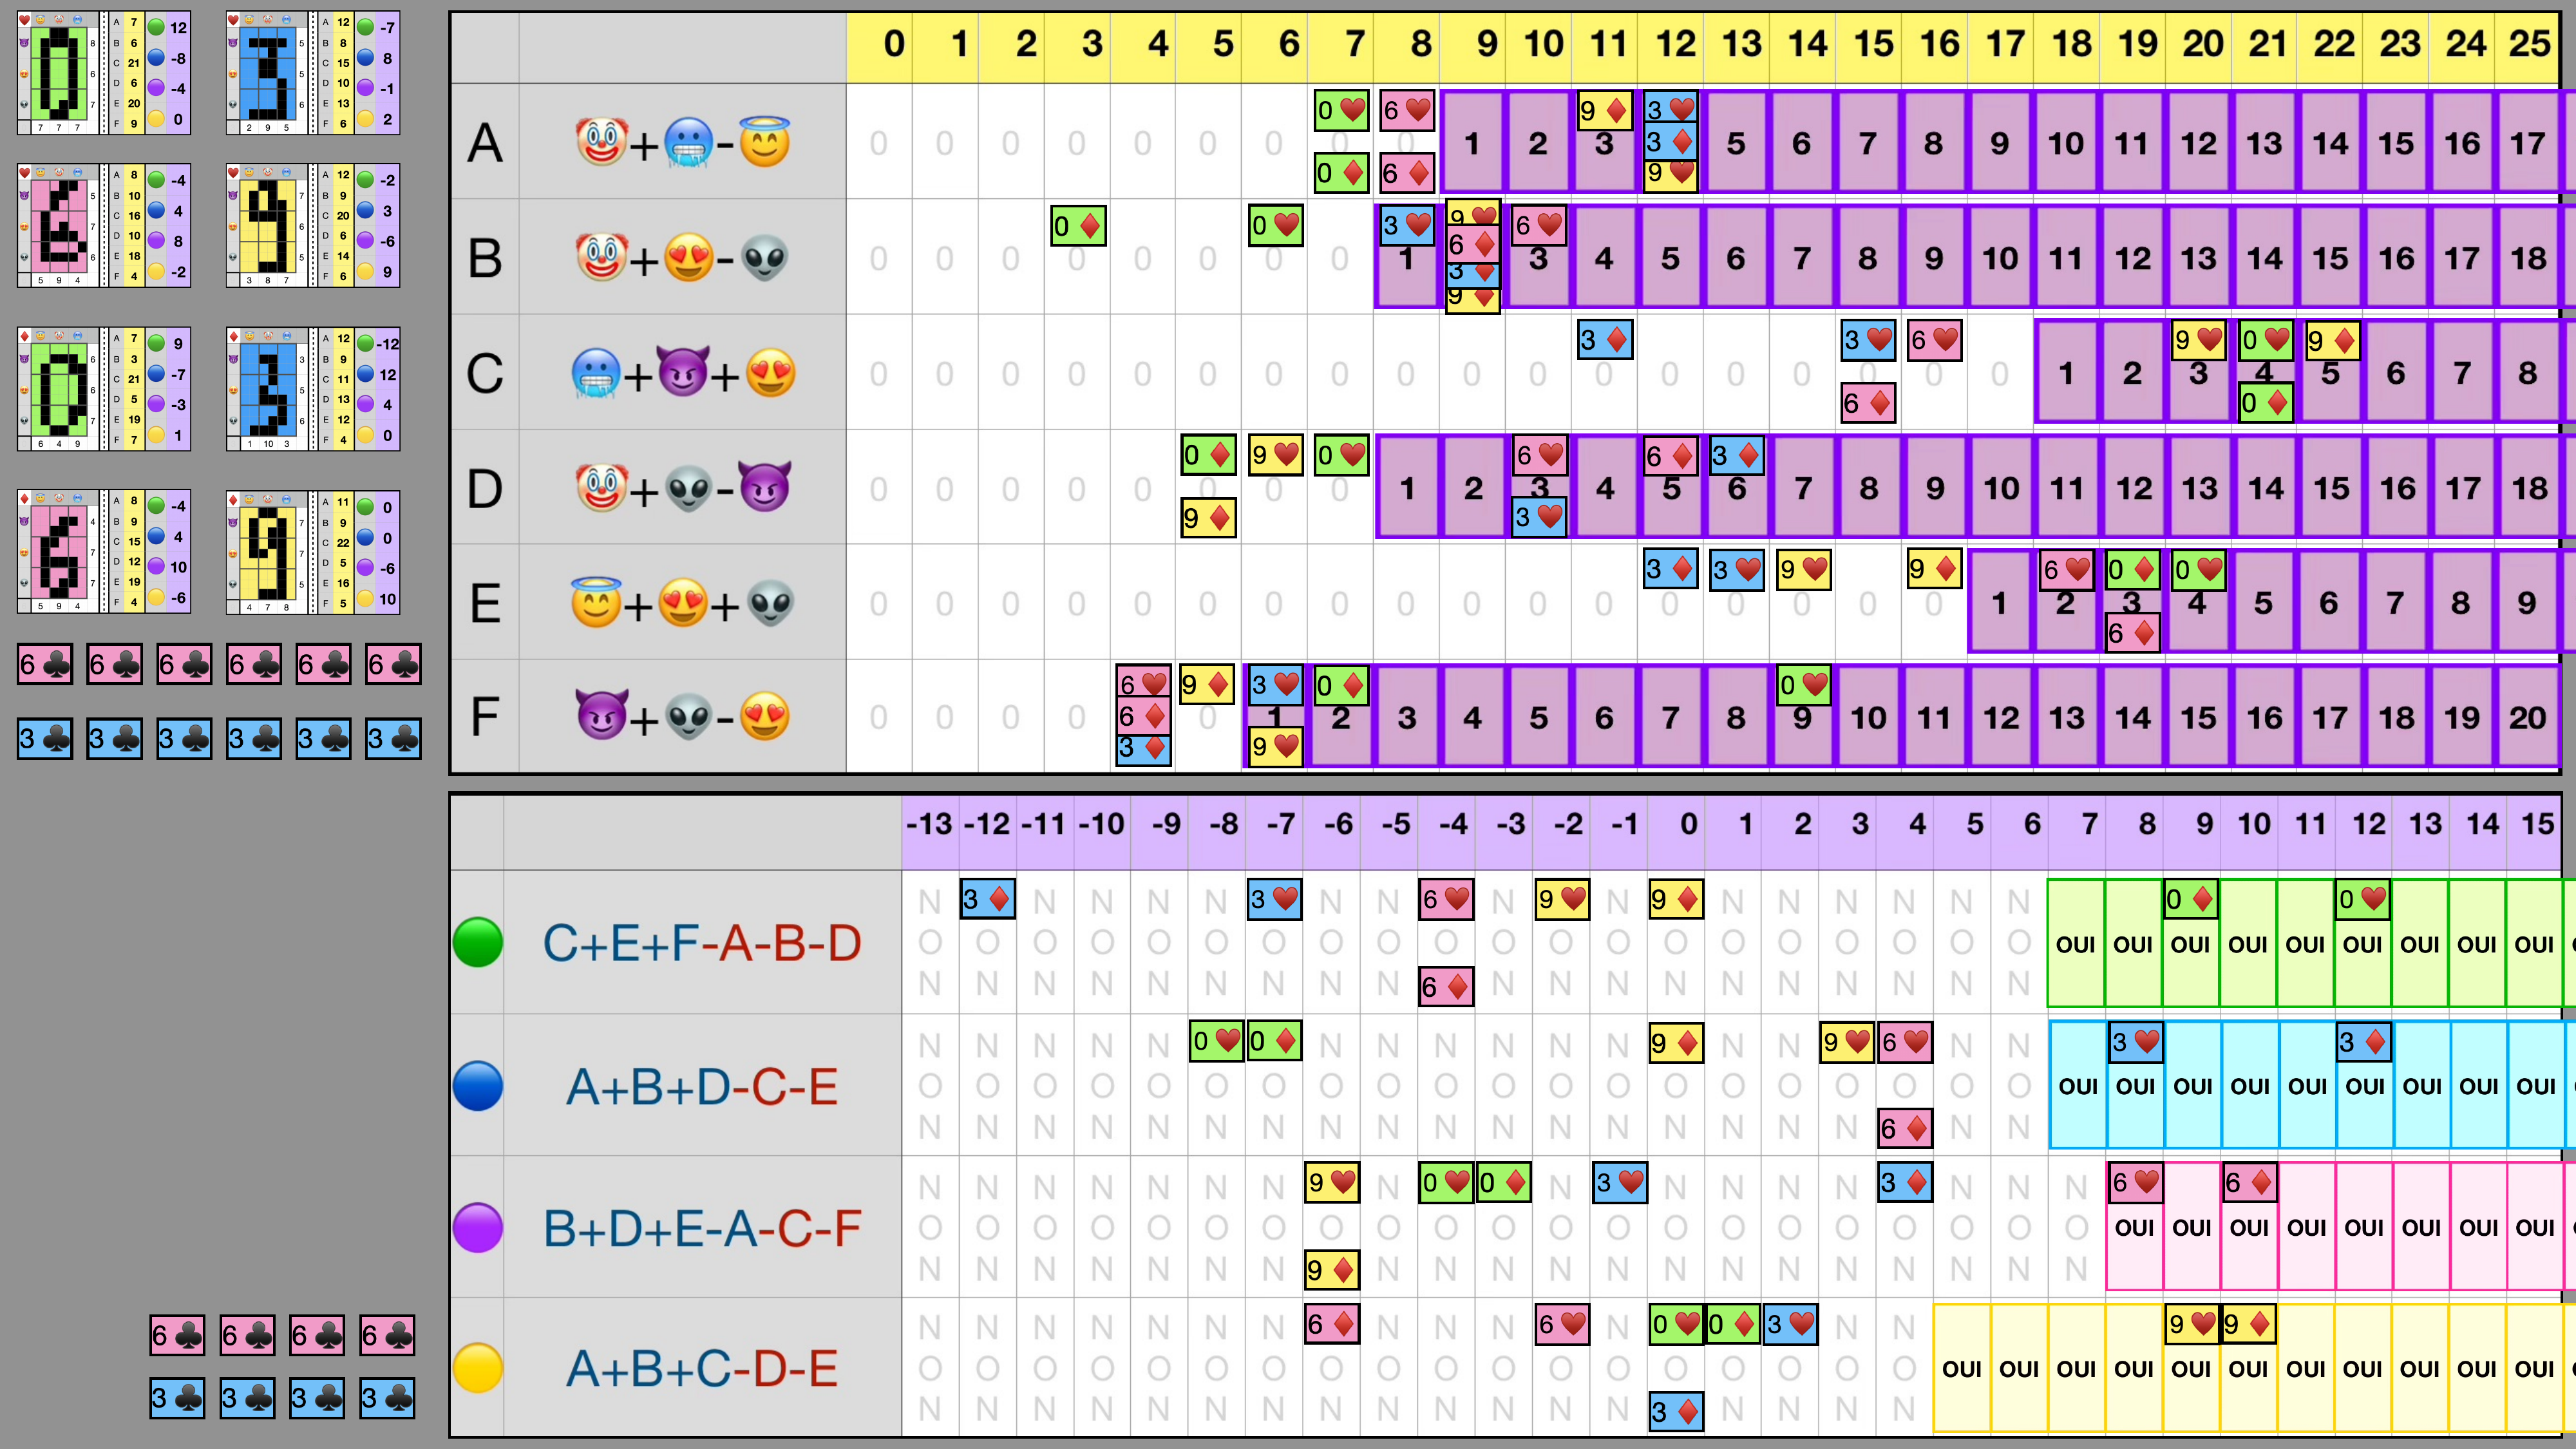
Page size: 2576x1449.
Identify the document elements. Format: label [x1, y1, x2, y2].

text_box [157, 644, 212, 684]
text_box [150, 1378, 205, 1418]
text_box [366, 719, 421, 759]
text_box [225, 490, 401, 615]
text_box [296, 719, 351, 759]
text_box [157, 719, 212, 759]
text_box [150, 1315, 205, 1356]
text_box [226, 327, 401, 451]
text_box [225, 163, 401, 288]
text_box [296, 644, 351, 684]
text_box [17, 10, 191, 135]
text_box [227, 719, 281, 759]
text_box [449, 792, 2576, 1438]
text_box [17, 489, 191, 614]
text_box [17, 163, 191, 288]
text_box [360, 1315, 415, 1356]
text_box [220, 1378, 274, 1418]
text_box [88, 644, 142, 684]
text_box [227, 644, 281, 684]
text_box [366, 644, 421, 684]
text_box [17, 327, 191, 451]
text_box [220, 1315, 274, 1356]
text_box [225, 10, 401, 135]
text_box [360, 1378, 415, 1418]
text_box [449, 11, 2576, 775]
text_box [18, 644, 72, 684]
text_box [18, 719, 72, 759]
text_box [290, 1378, 345, 1418]
text_box [88, 719, 142, 759]
text_box [290, 1315, 345, 1356]
